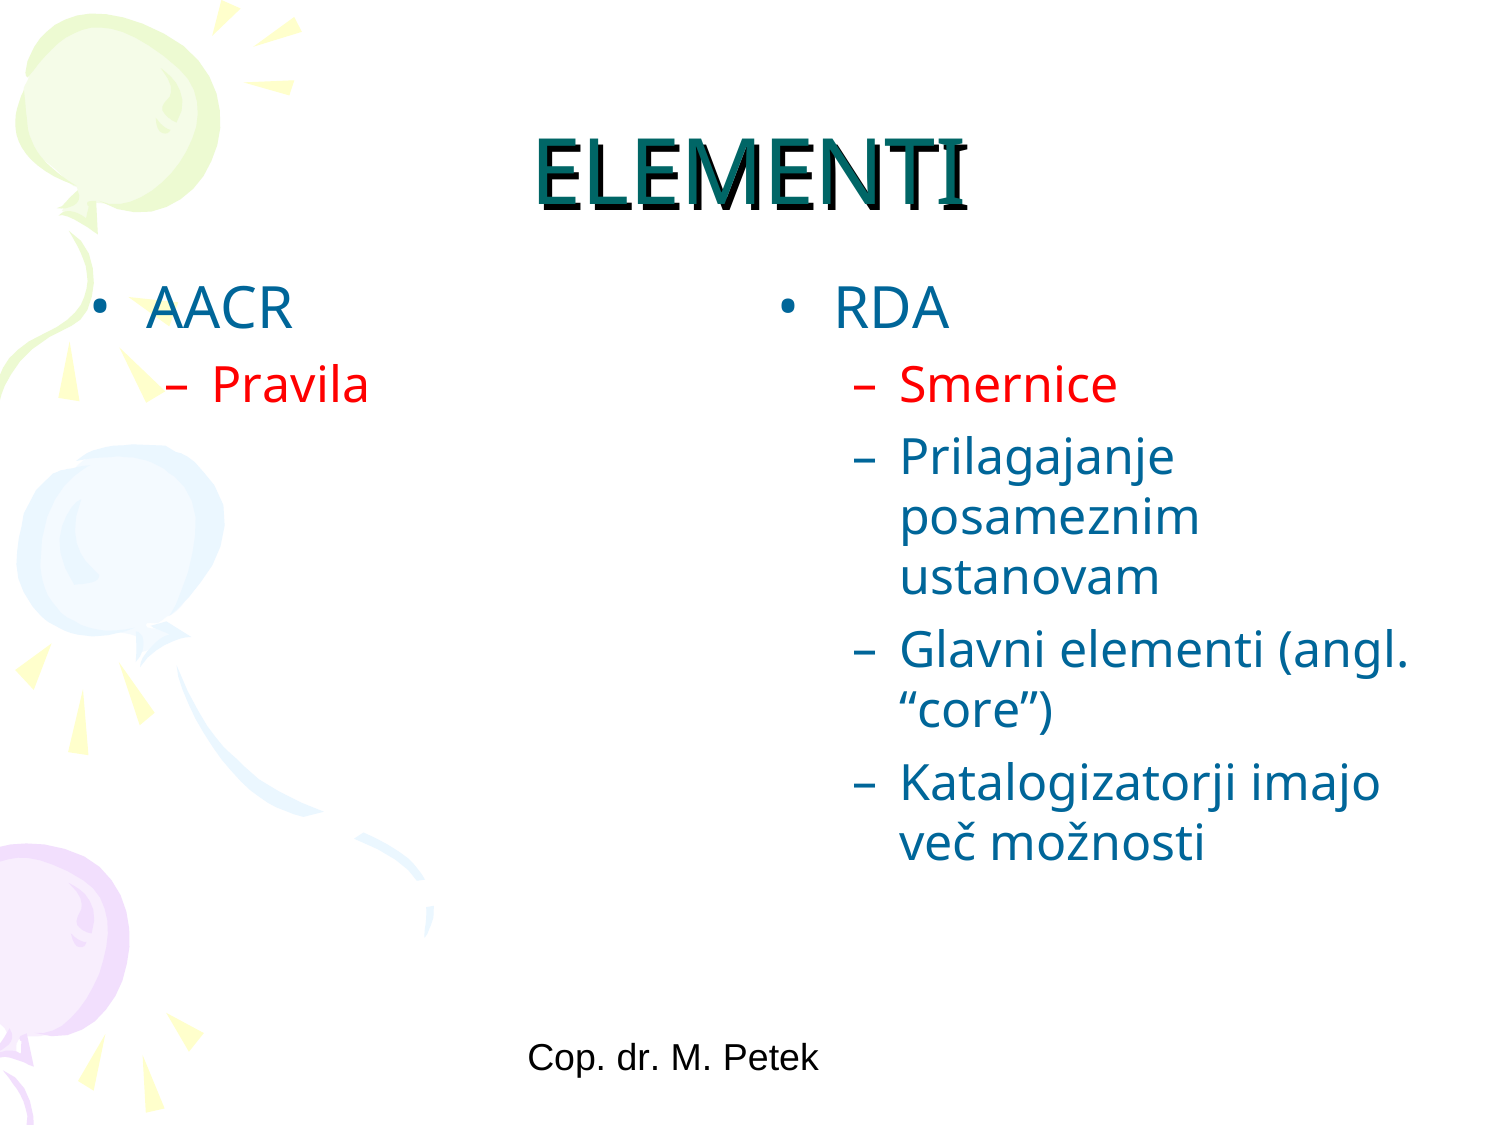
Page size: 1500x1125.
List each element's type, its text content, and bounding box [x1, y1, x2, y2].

list RDA Smernice Prilagajanje posameznim ustanovam Glavni elementi (angl. “core”) Katalogizatorji imajo več možnosti [762, 262, 1426, 994]
list AACR Pravila [75, 262, 738, 994]
title ELEMENTI [72, 16, 1426, 233]
